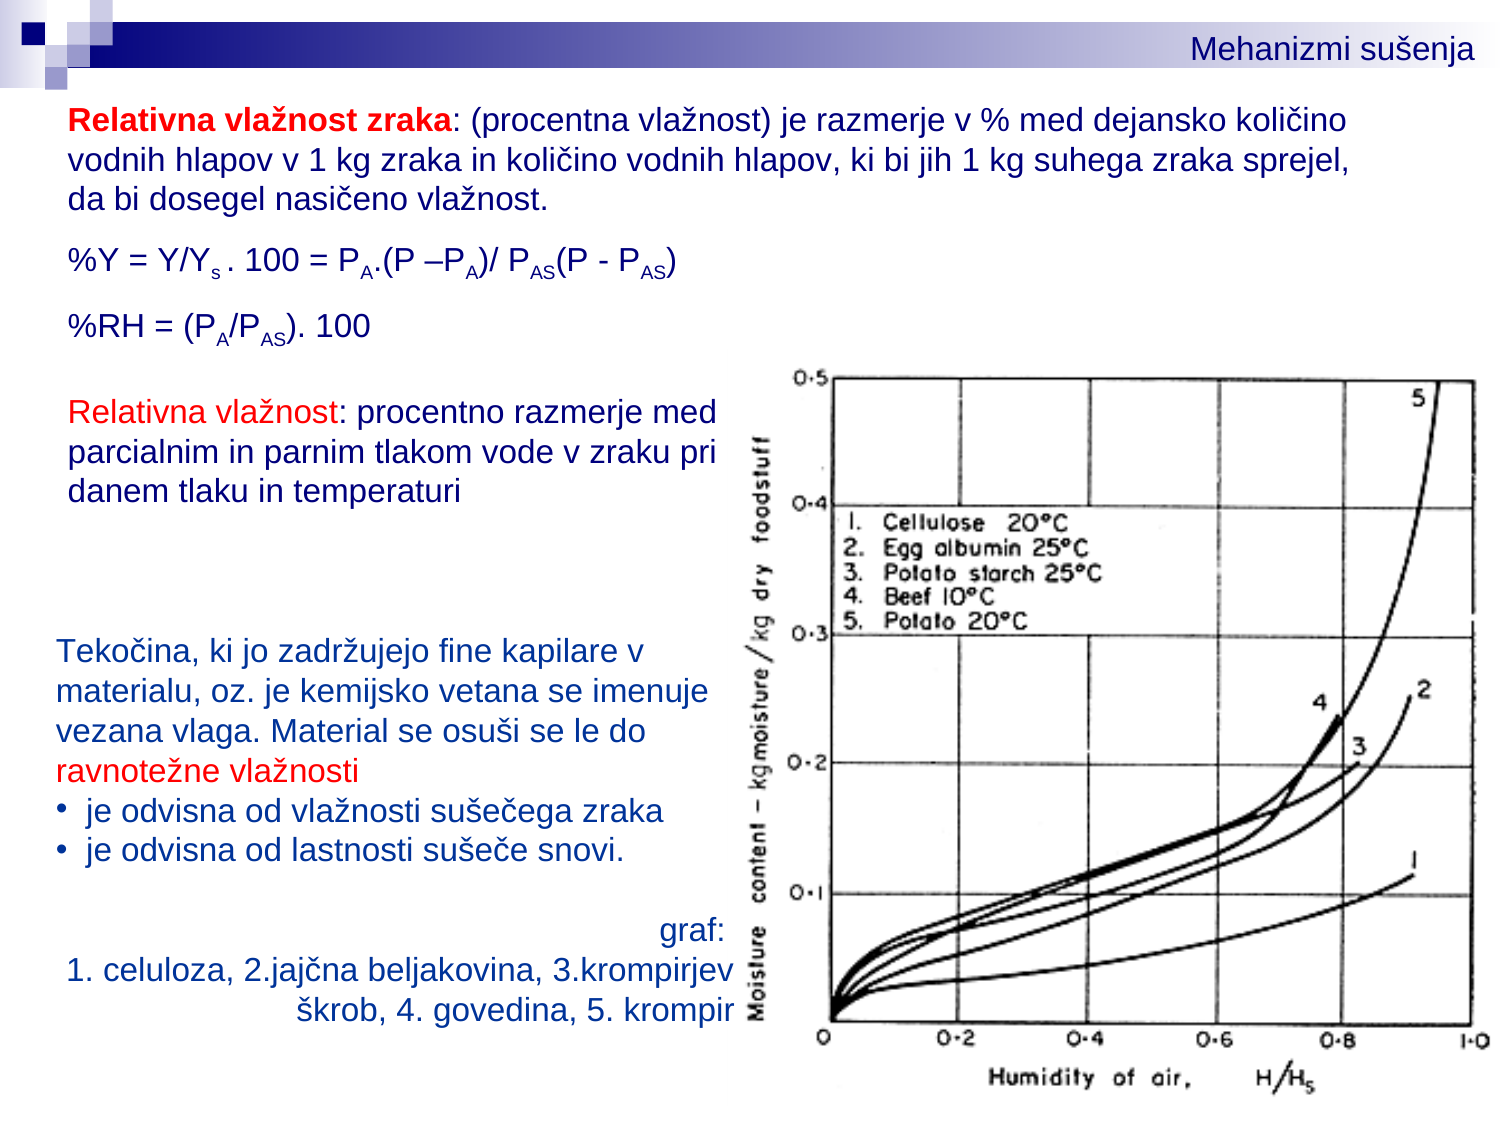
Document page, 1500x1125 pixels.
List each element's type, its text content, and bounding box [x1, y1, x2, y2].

text_box Mehanizmi sušenja [1175, 18, 1500, 75]
text_box Relativna vlažnost zraka: (procentna vlažnost) je razmerje v % med dejansko količino vodnih hlapov v 1 kg zraka in količino vodnih hlapov, ki bi jih 1 kg suhega zraka sprejel, da bi dosegel nasičeno vlažnost. %Y = Y/Ys . 100 = PA.(P –PA)/ PAS(P - PAS) %RH = (PA/PAS). 100 Relativna vlažnost: procentno razmerje med parcialnim in parnim tlakom vode v zraku pri danem tlaku in temperaturi [52, 90, 1388, 518]
picture [726, 349, 1500, 1106]
text_box Tekočina, ki jo zadržujejo fine kapilare v materialu, oz. je kemijsko vetana se imenuje vezana vlaga. Material se osuši se le do ravnotežne vlažnosti je odvisna od vlažnosti sušečega zraka je odvisna od lastnosti sušeče snovi. graf: 1. celuloza, 2.jajčna beljakovina, 3.krompirjev škrob, 4. govedina, 5. krompir [41, 621, 750, 1035]
